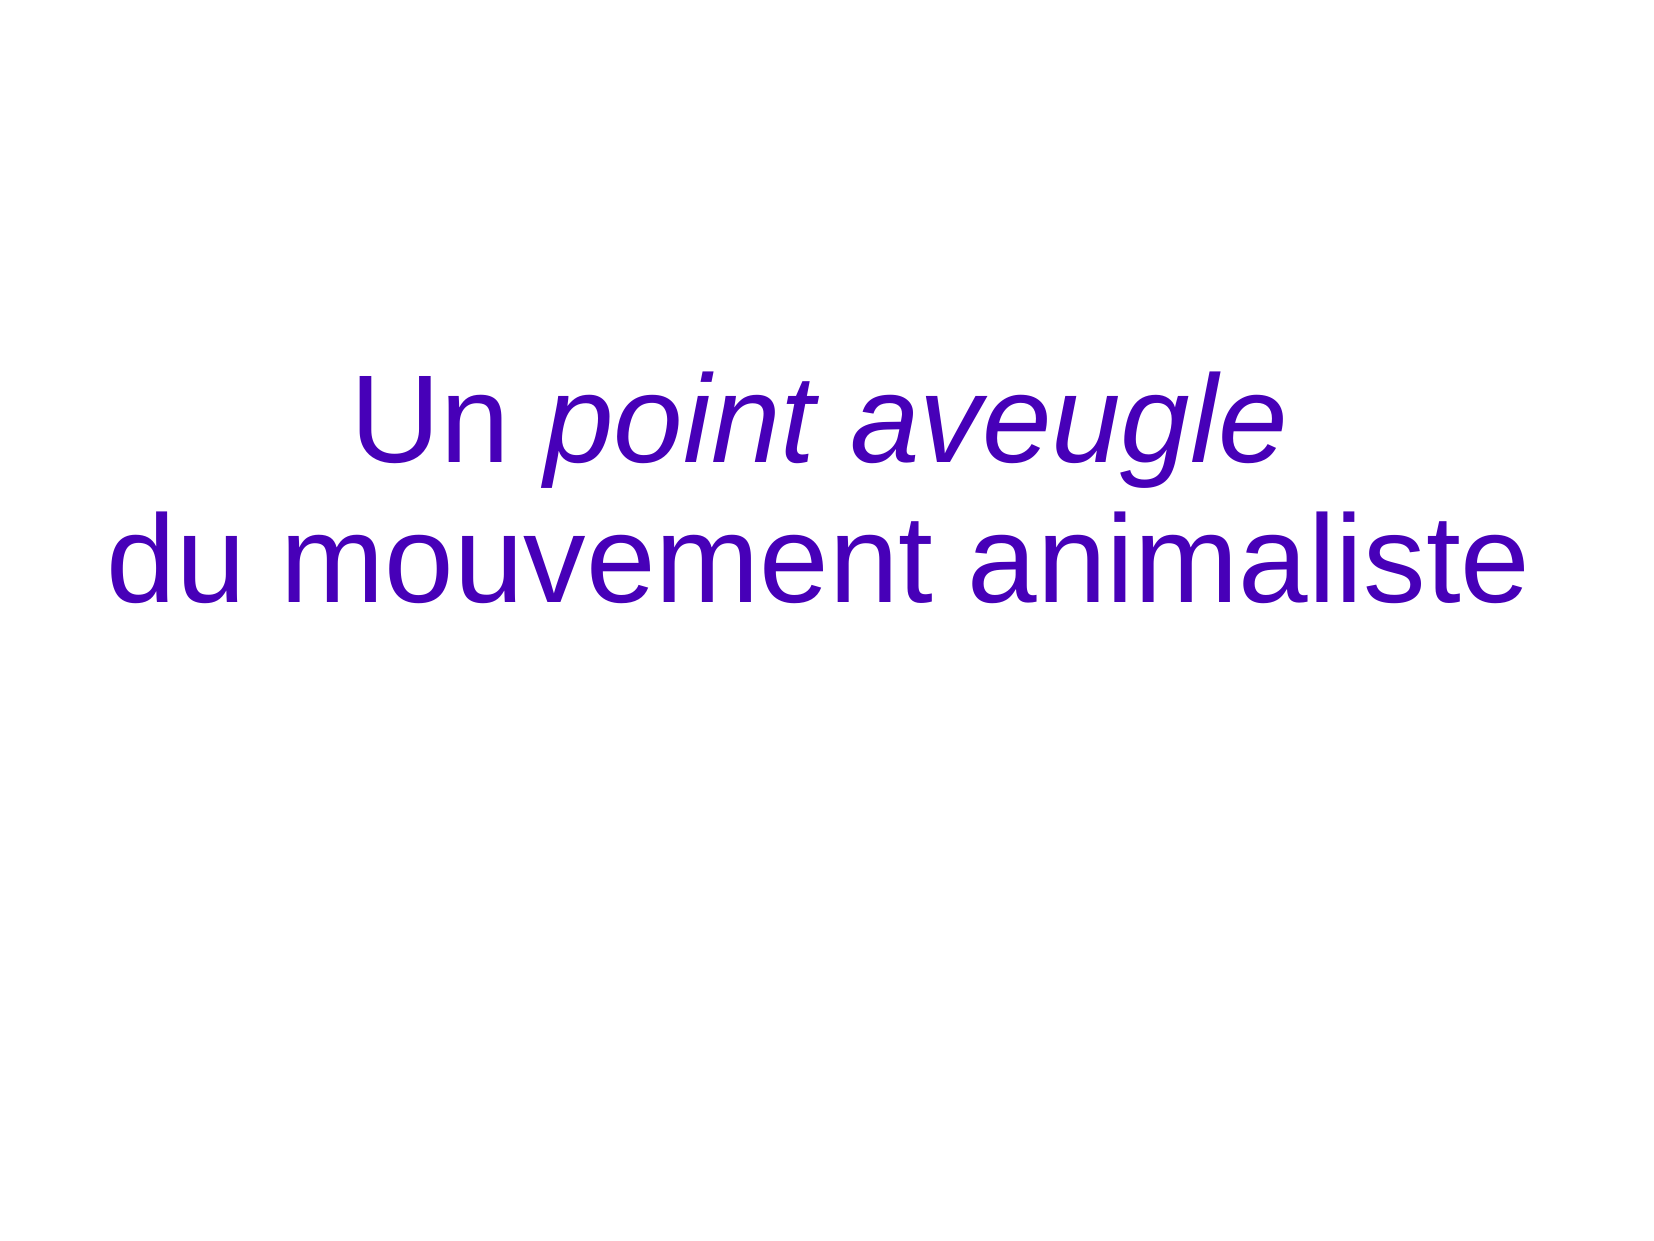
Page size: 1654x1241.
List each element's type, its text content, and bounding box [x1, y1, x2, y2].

title Un point aveugle du mouvement animaliste [75, 227, 1564, 751]
